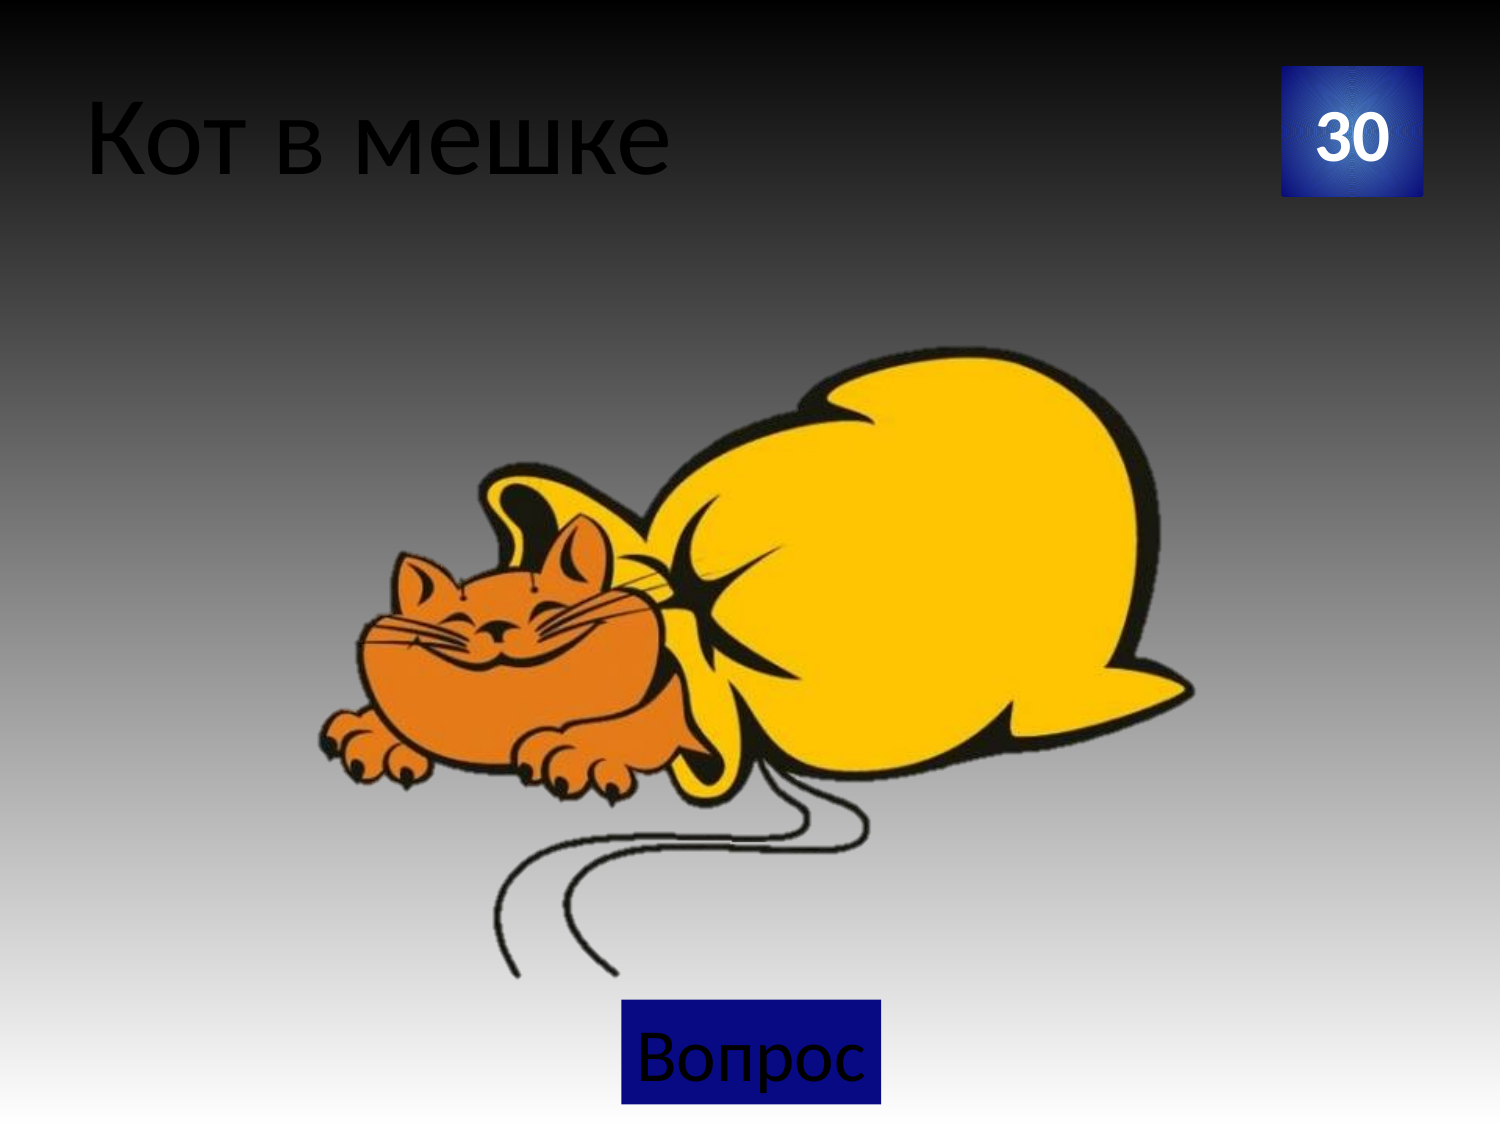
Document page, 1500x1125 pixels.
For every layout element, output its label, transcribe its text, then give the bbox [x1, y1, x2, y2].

text_box 30 [1281, 66, 1424, 197]
picture [303, 338, 1211, 984]
